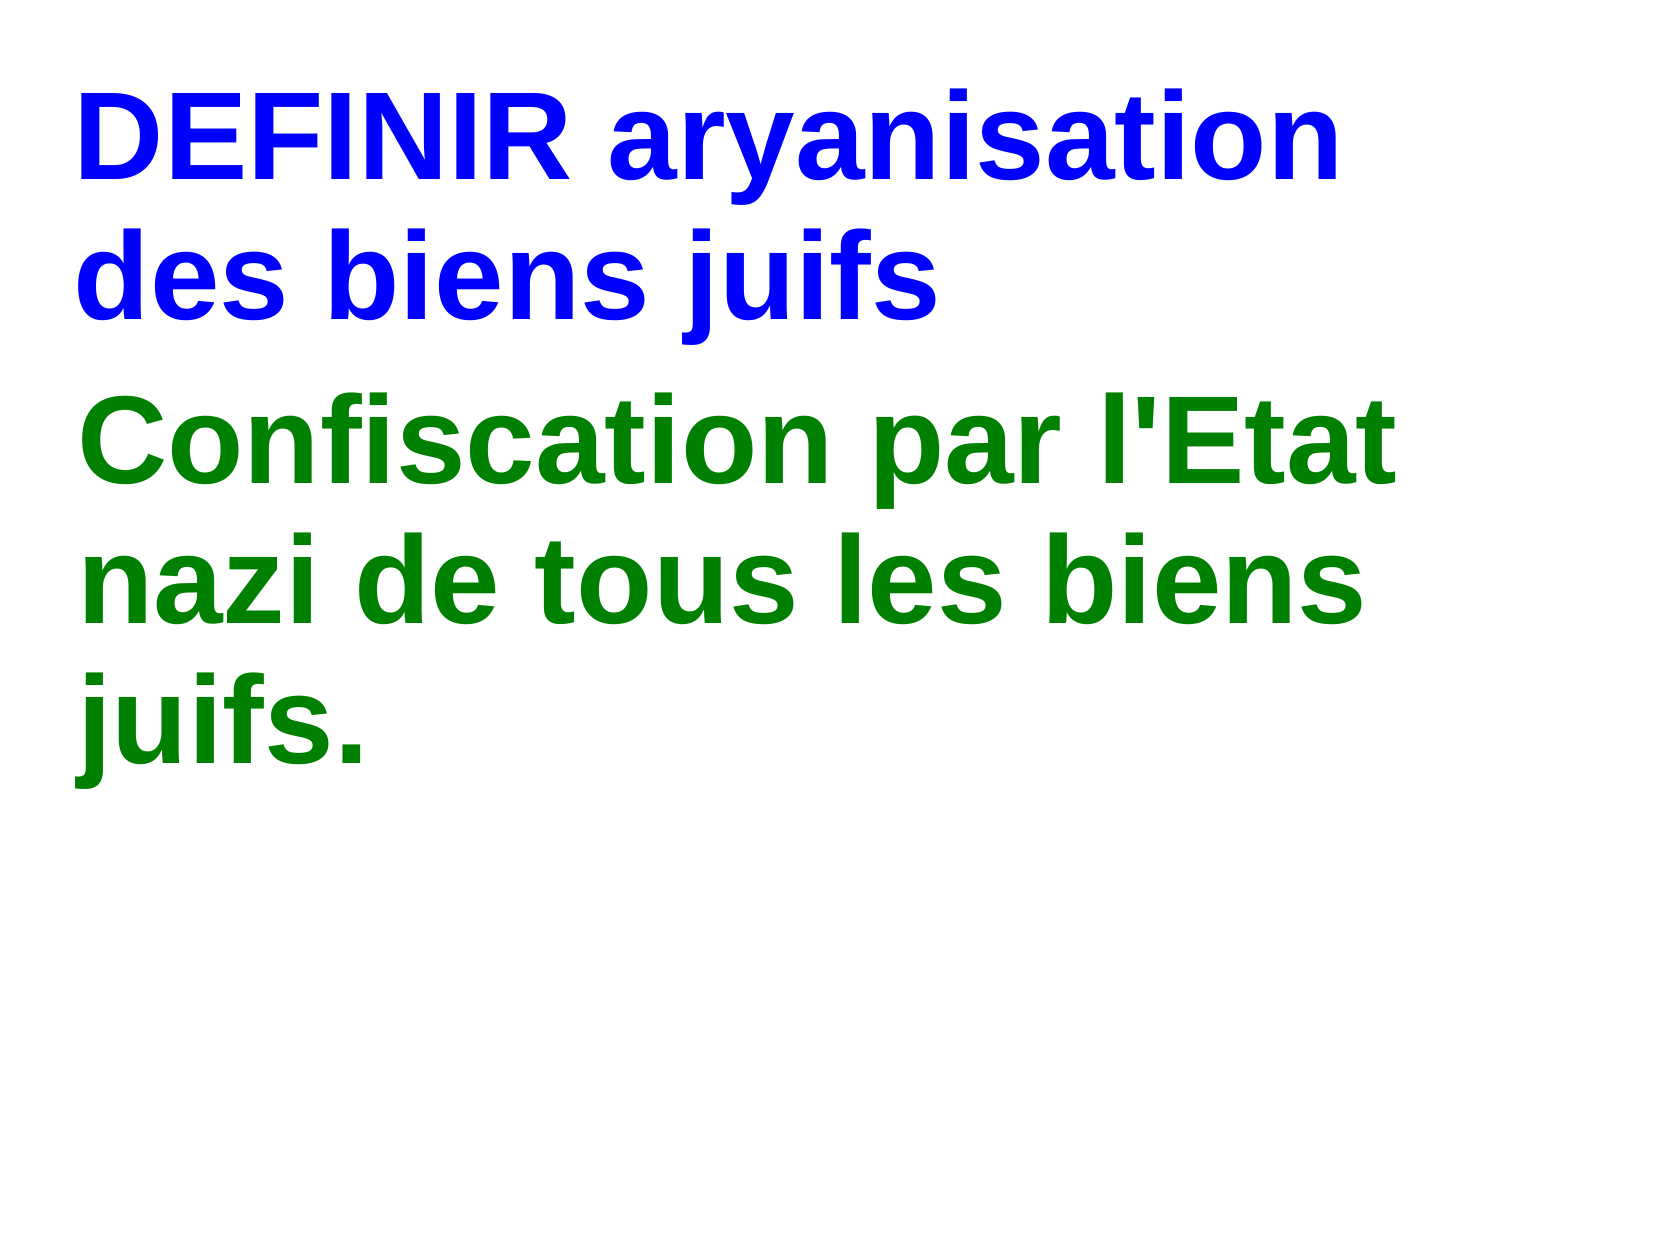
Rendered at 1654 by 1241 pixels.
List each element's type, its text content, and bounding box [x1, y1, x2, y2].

text_box Confiscation par l'Etat nazi de tous les biens juifs. [62, 363, 1595, 798]
text_box DEFINIR aryanisation des biens juifs [59, 59, 1591, 354]
